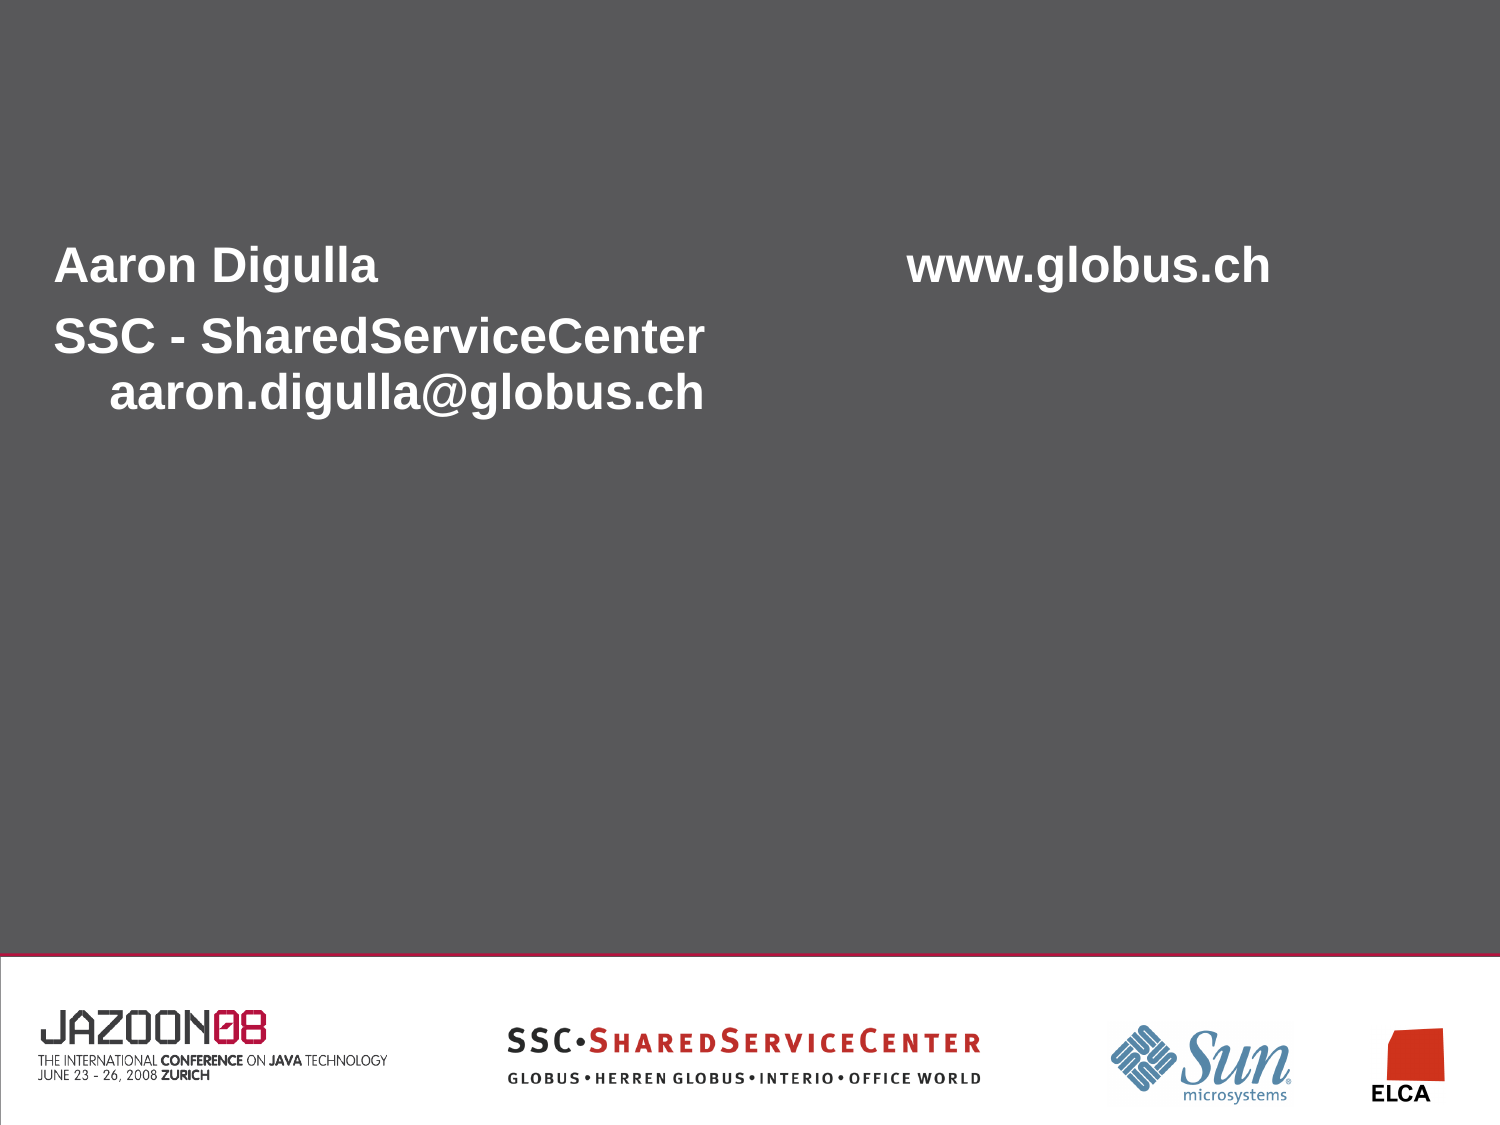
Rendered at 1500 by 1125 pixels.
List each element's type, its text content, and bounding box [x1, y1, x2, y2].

subtitle Aaron Digulla www.globus.ch SSC - SharedServiceCenter aaron.digulla@globus.ch [53, 237, 1447, 488]
picture [1107, 1021, 1294, 1107]
text_box [0, 953, 1500, 957]
picture [1370, 1025, 1446, 1105]
picture [37, 1007, 387, 1084]
